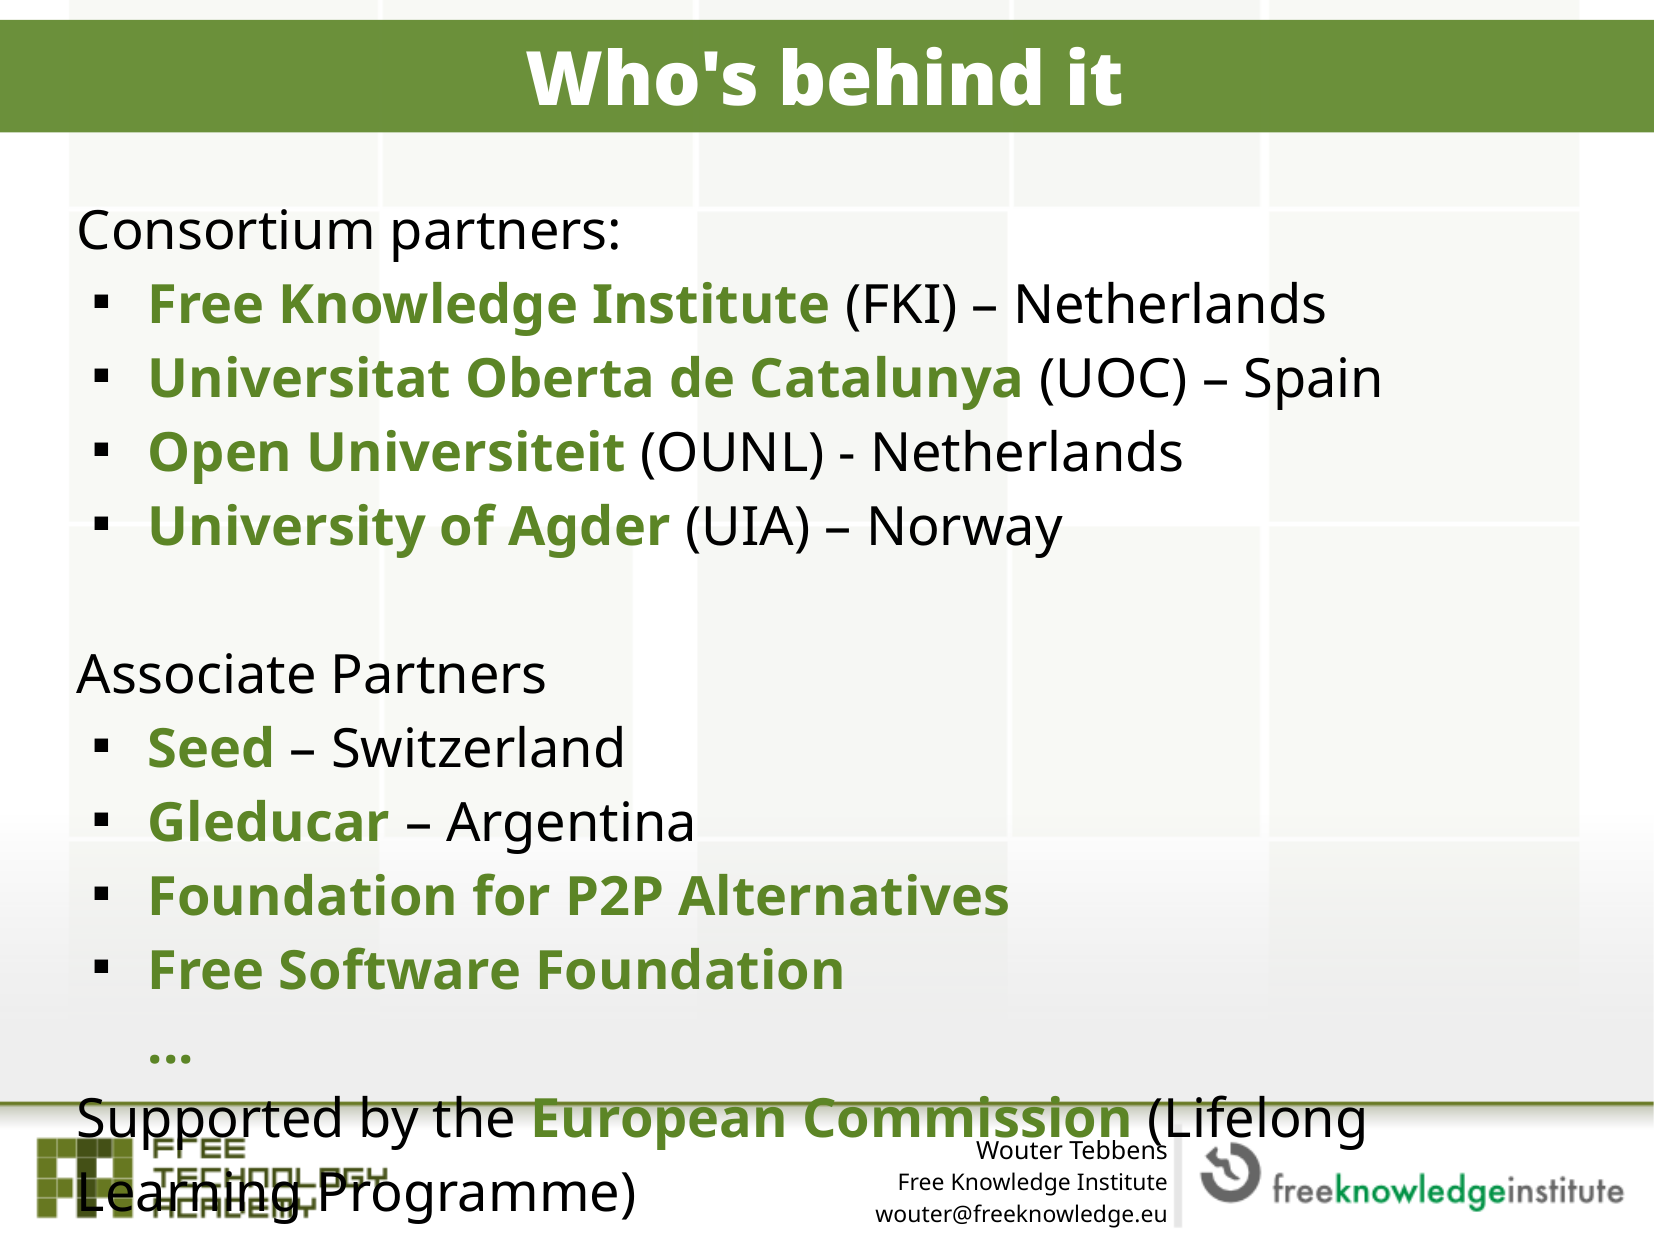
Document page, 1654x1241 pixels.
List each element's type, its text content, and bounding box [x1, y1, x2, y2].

picture [0, 0, 1654, 19]
list Consortium partners: Free Knowledge Institute (FKI) – Netherlands Universitat Oberta de Catalunya (UOC) – Spain Open Universiteit (OUNL) - Netherlands University of Agder (UIA) – Norway Associate Partners Seed – Switzerland Gleducar – Argentina Foundation for P2P Alternatives Free Software Foundation ... Supported by the European Commission (Lifelong Learning Programme) [76, 191, 1565, 1074]
title Who's behind it [37, 32, 1613, 120]
picture [0, 133, 1654, 1241]
